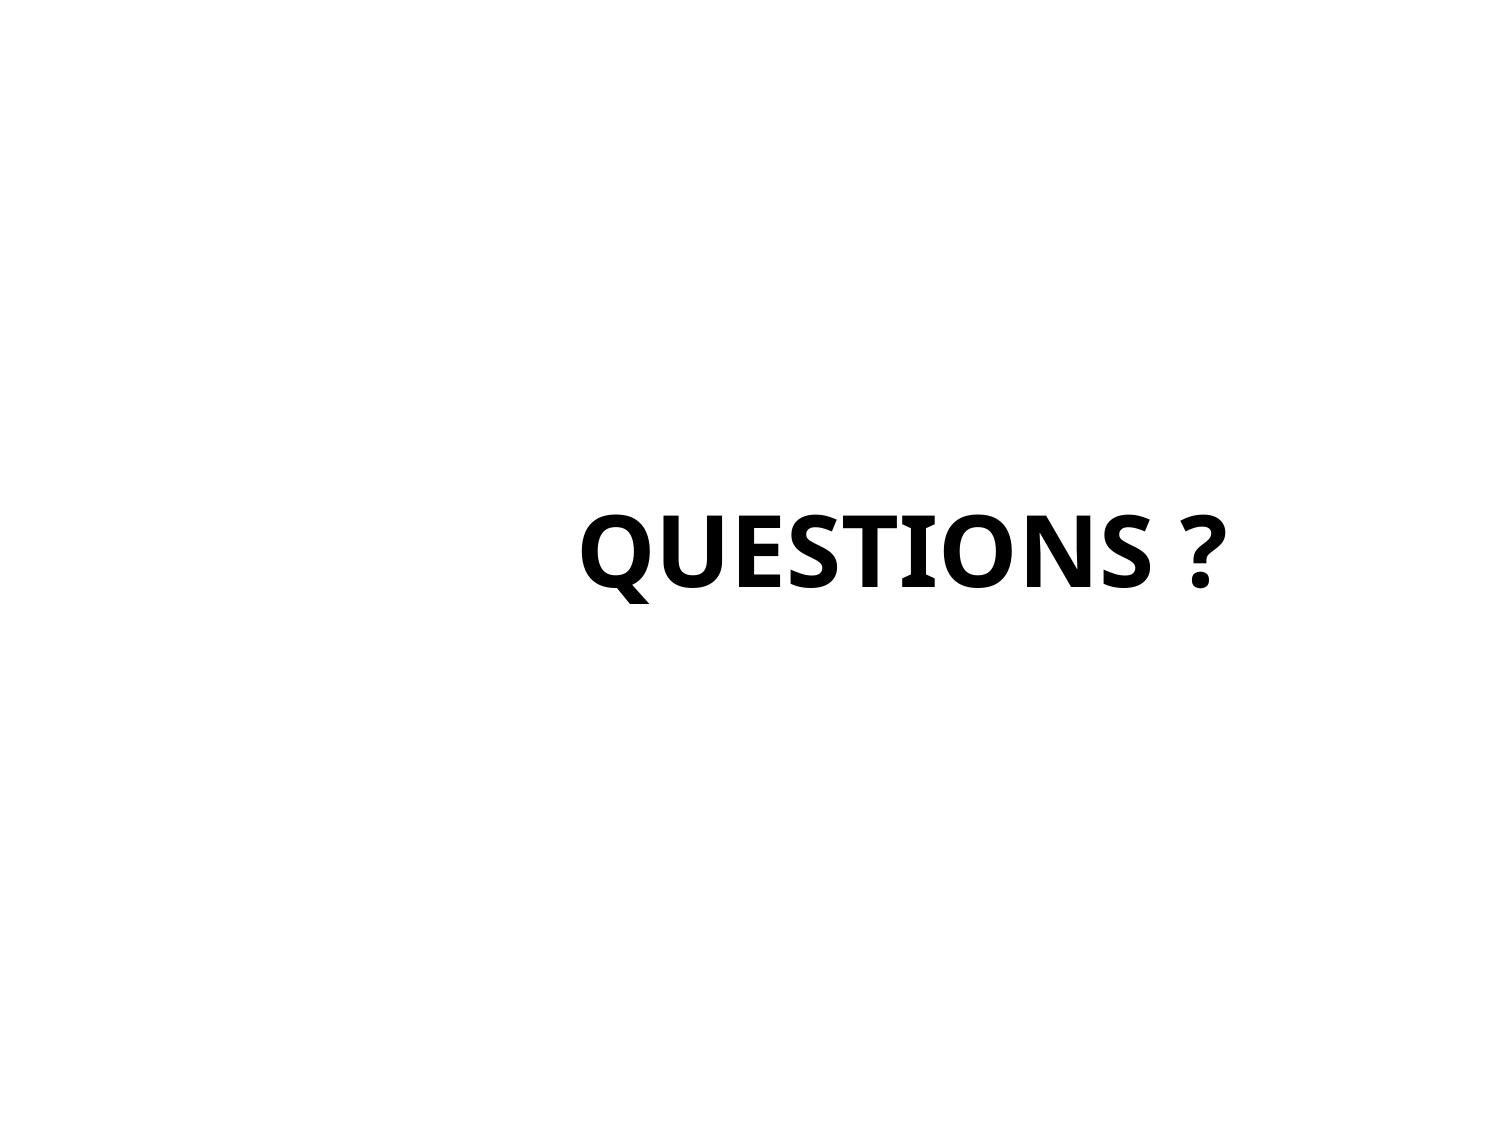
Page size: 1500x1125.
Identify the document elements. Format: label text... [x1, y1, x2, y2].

list QUESTIONS ? [85, 207, 1408, 943]
